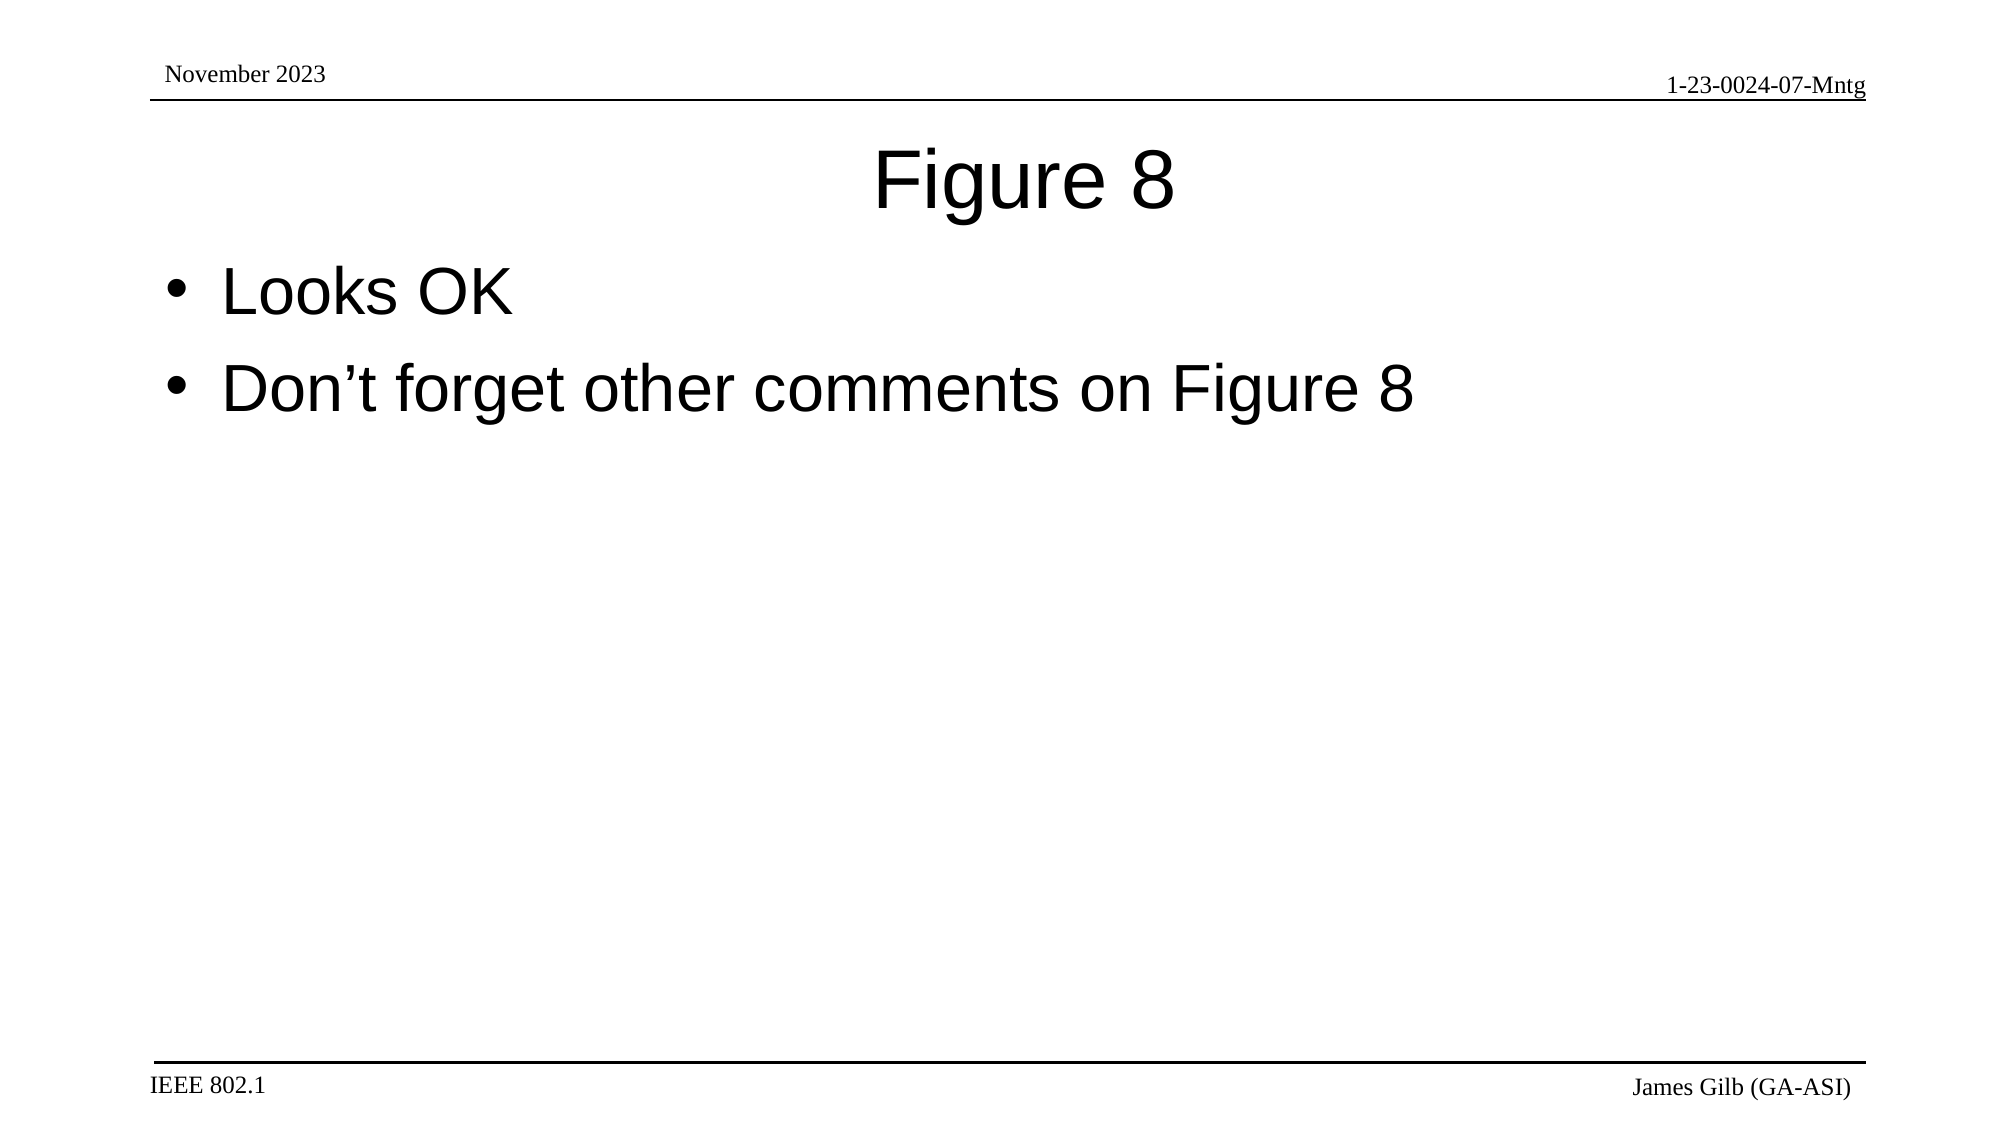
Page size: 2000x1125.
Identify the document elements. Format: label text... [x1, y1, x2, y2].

list Looks OK Don’t forget other comments on Figure 8 [149, 239, 1900, 1051]
title Figure 8 [149, 112, 1900, 238]
